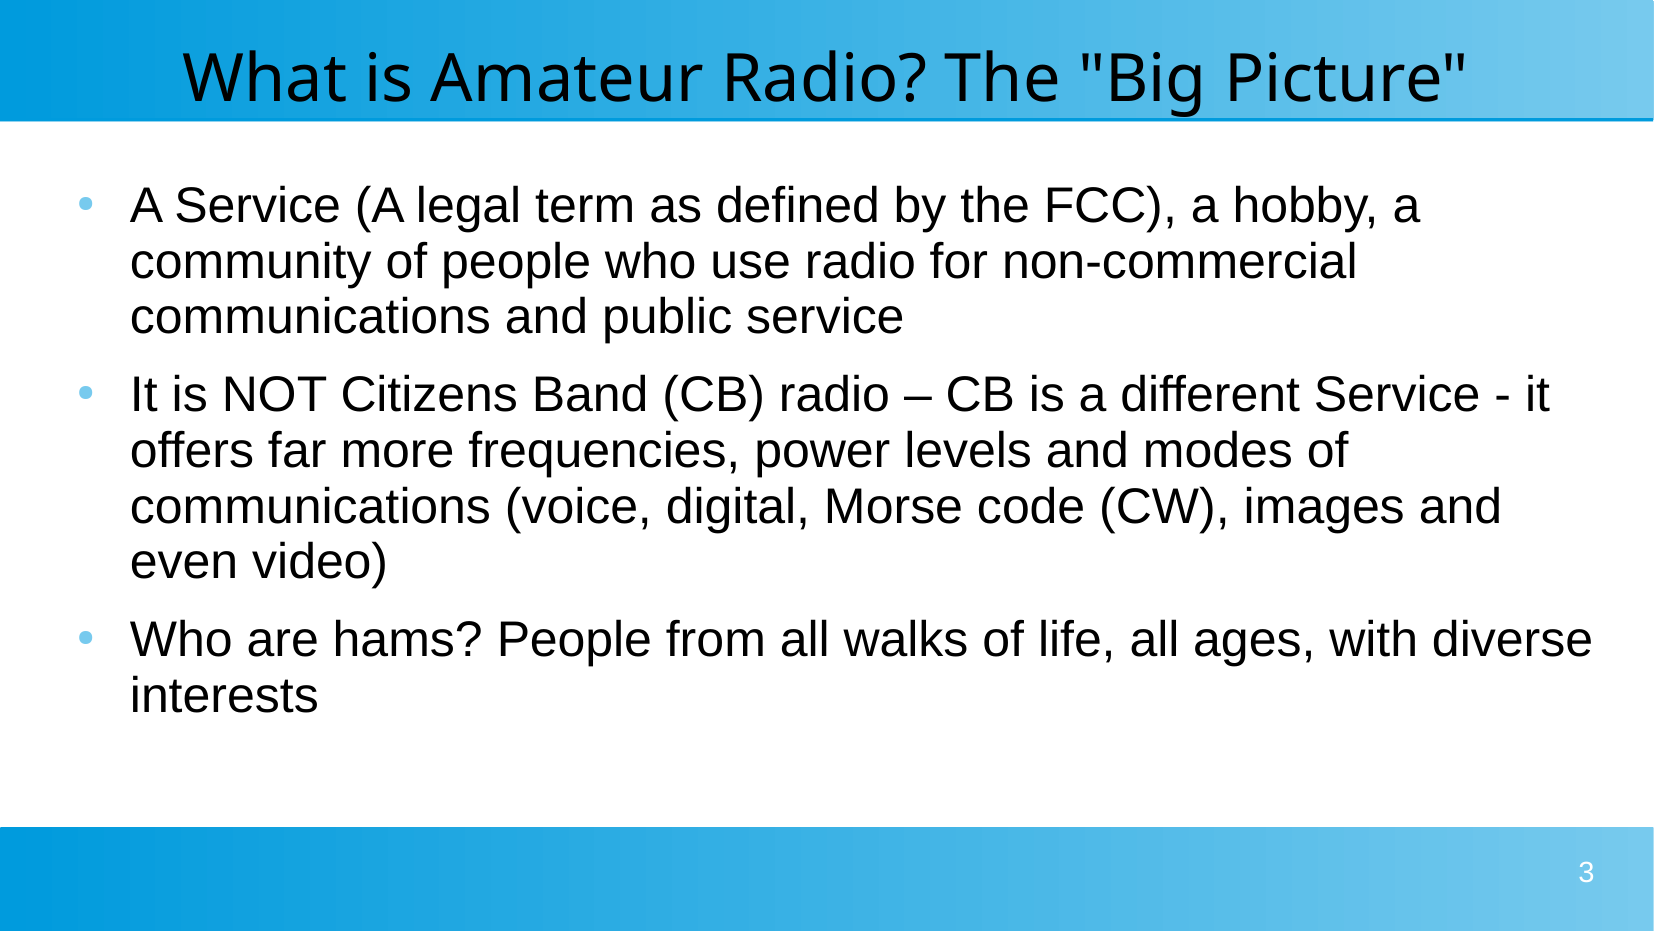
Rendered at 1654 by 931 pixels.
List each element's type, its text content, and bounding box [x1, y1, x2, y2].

list A Service (A legal term as defined by the FCC), a hobby, a community of people who use radio for non-commercial communications and public service It is NOT Citizens Band (CB) radio – CB is a different Service - it offers far more frequencies, power levels and modes of communications (voice, digital, Morse code (CW), images and even video) Who are hams? People from all walks of life, all ages, with diverse interests [59, 177, 1595, 768]
title What is Amateur Radio? The "Big Picture" [59, 17, 1595, 121]
